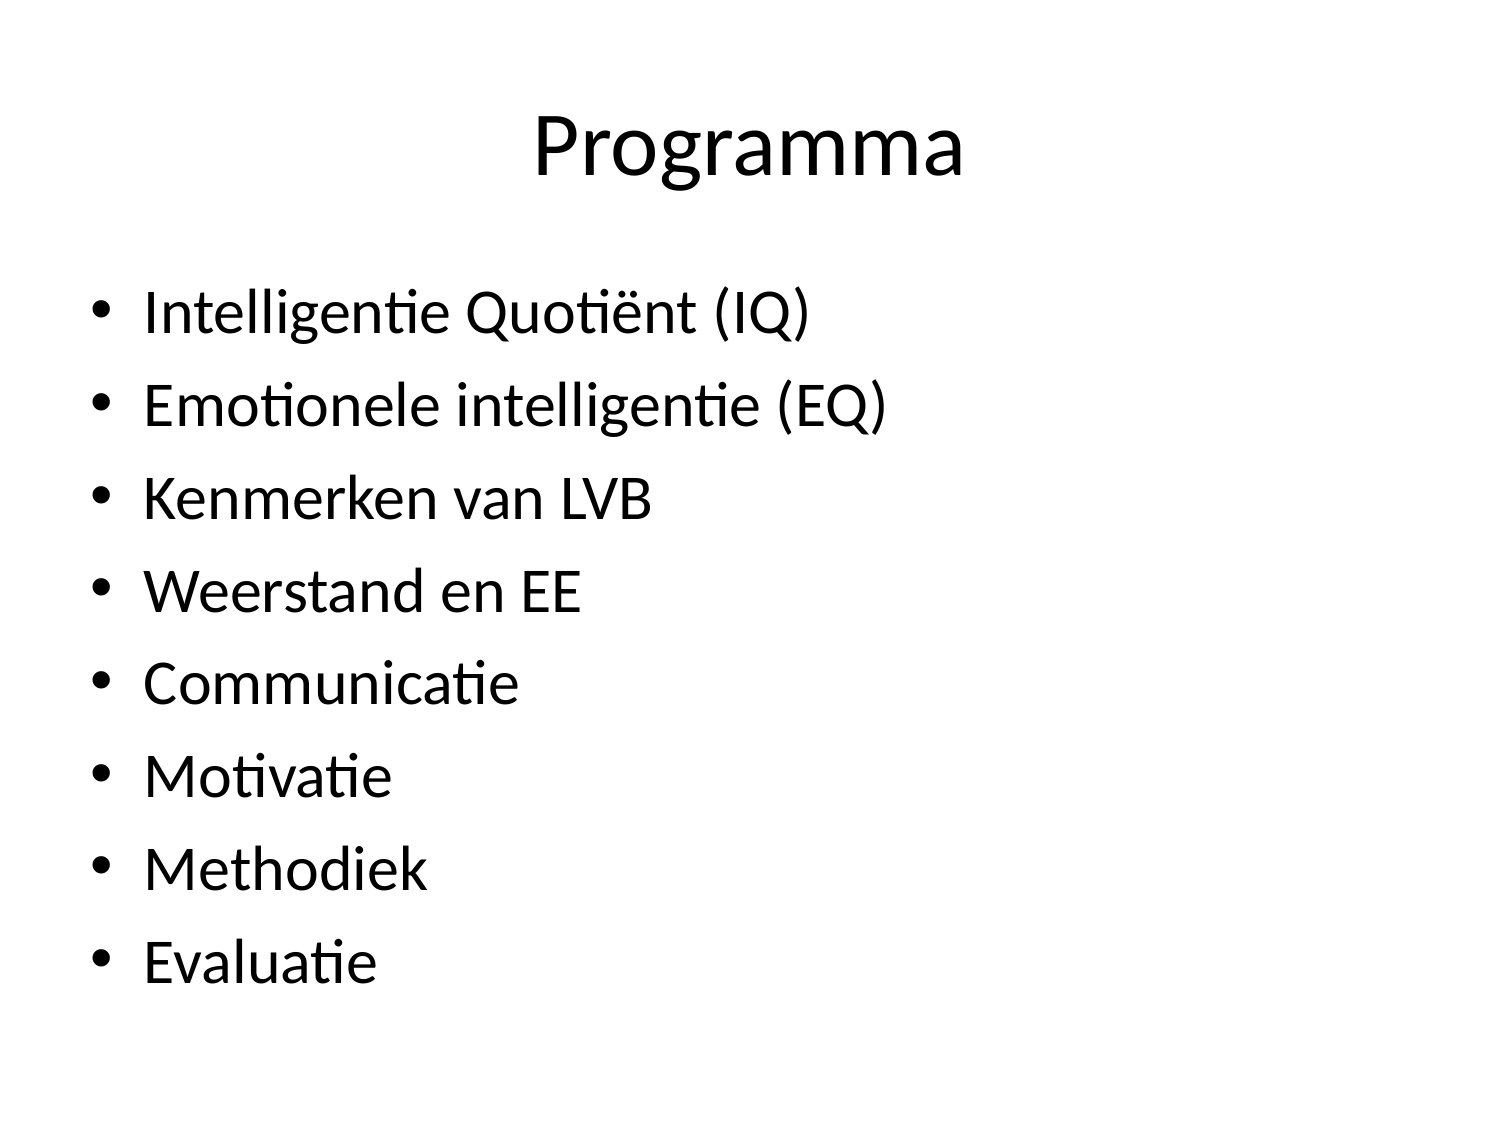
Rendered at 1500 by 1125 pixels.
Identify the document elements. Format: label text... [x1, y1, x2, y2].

title Programma [75, 45, 1426, 233]
list Intelligentie Quotiënt (IQ) Emotionele intelligentie (EQ) Kenmerken van LVB Weerstand en EE Communicatie Motivatie Methodiek Evaluatie [75, 262, 1426, 1005]
